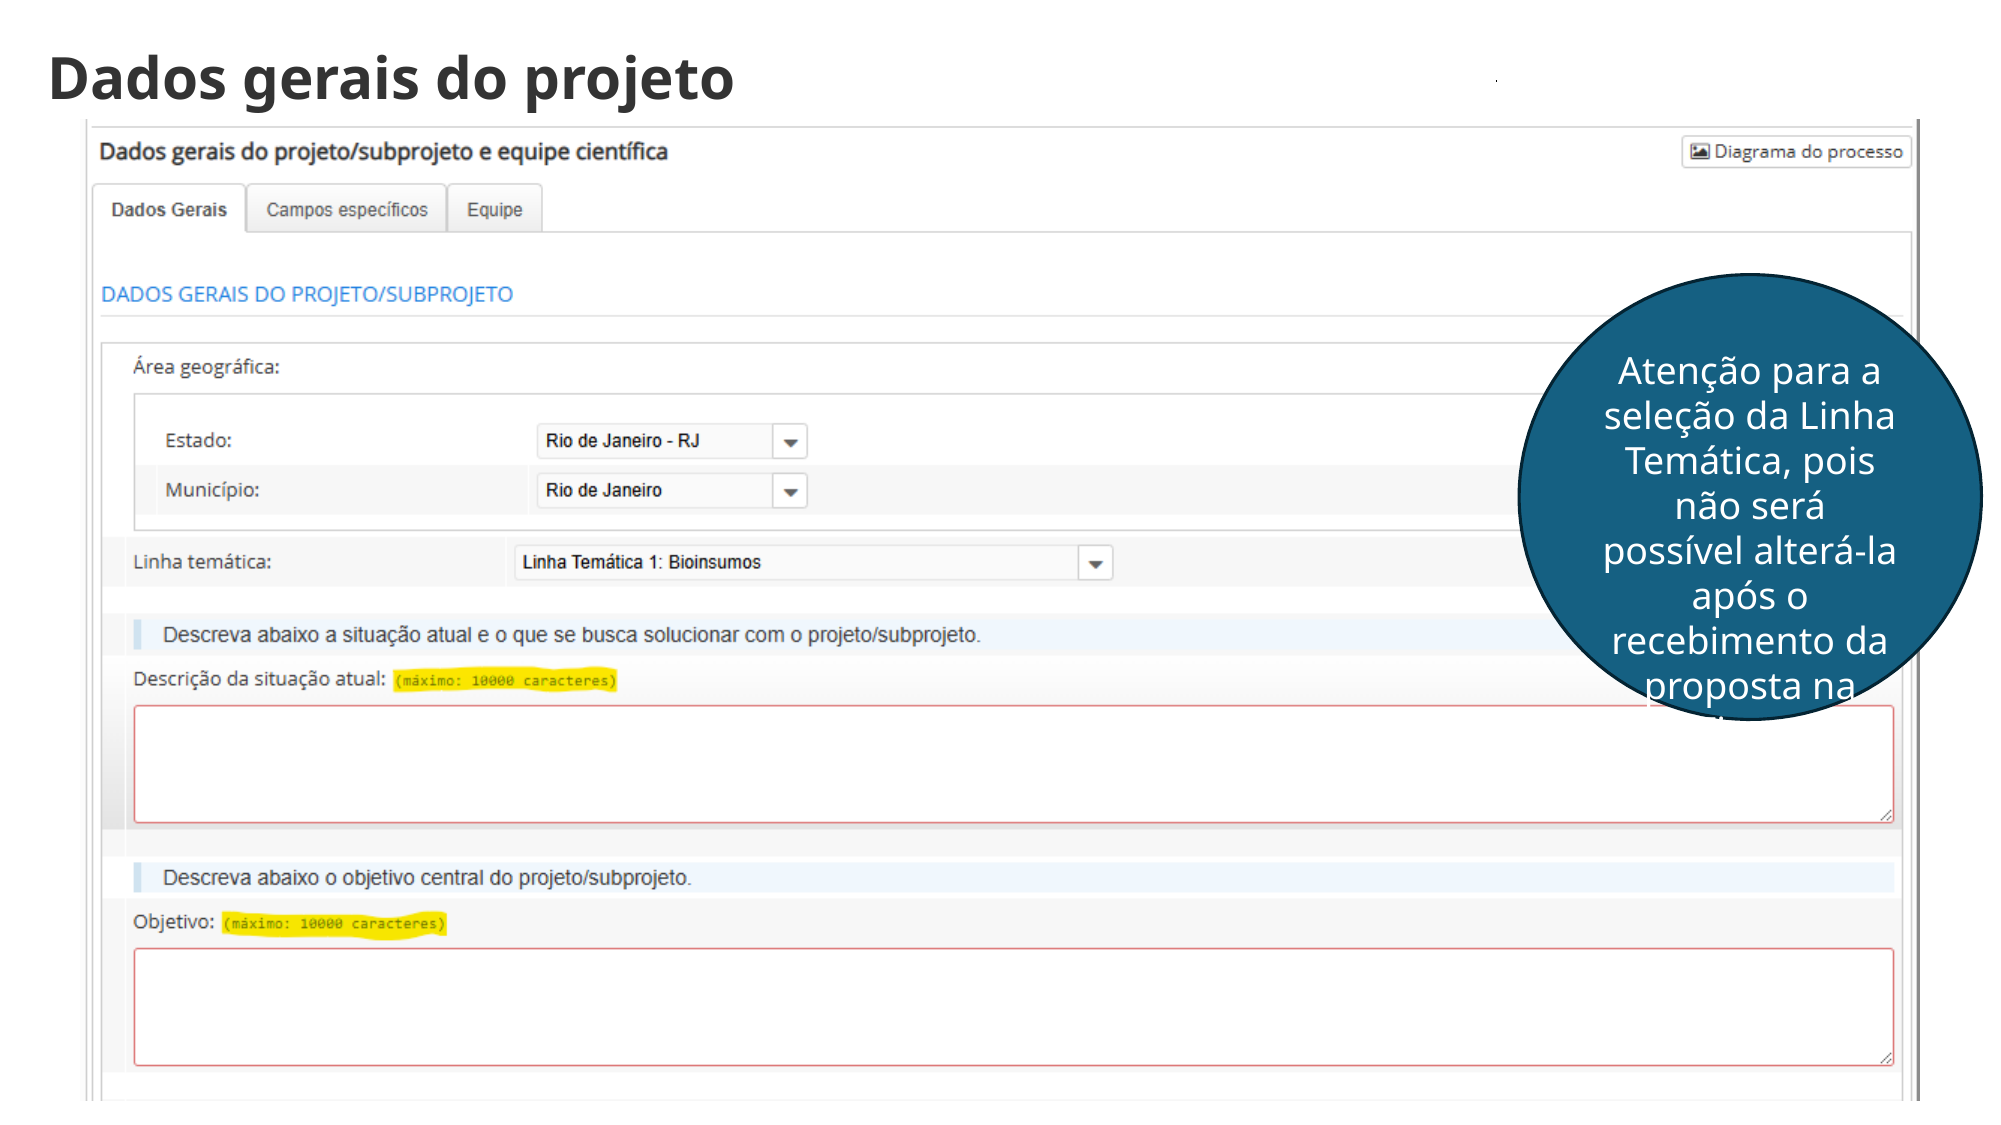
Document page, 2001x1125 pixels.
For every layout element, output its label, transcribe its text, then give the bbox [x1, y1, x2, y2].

title Dados gerais do projeto [32, 29, 1982, 120]
text_box Atenção para a seleção da Linha Temática, pois não será possível alterá-la após o recebimento da proposta na Finep. [1519, 274, 1982, 720]
picture [80, 119, 1920, 1101]
